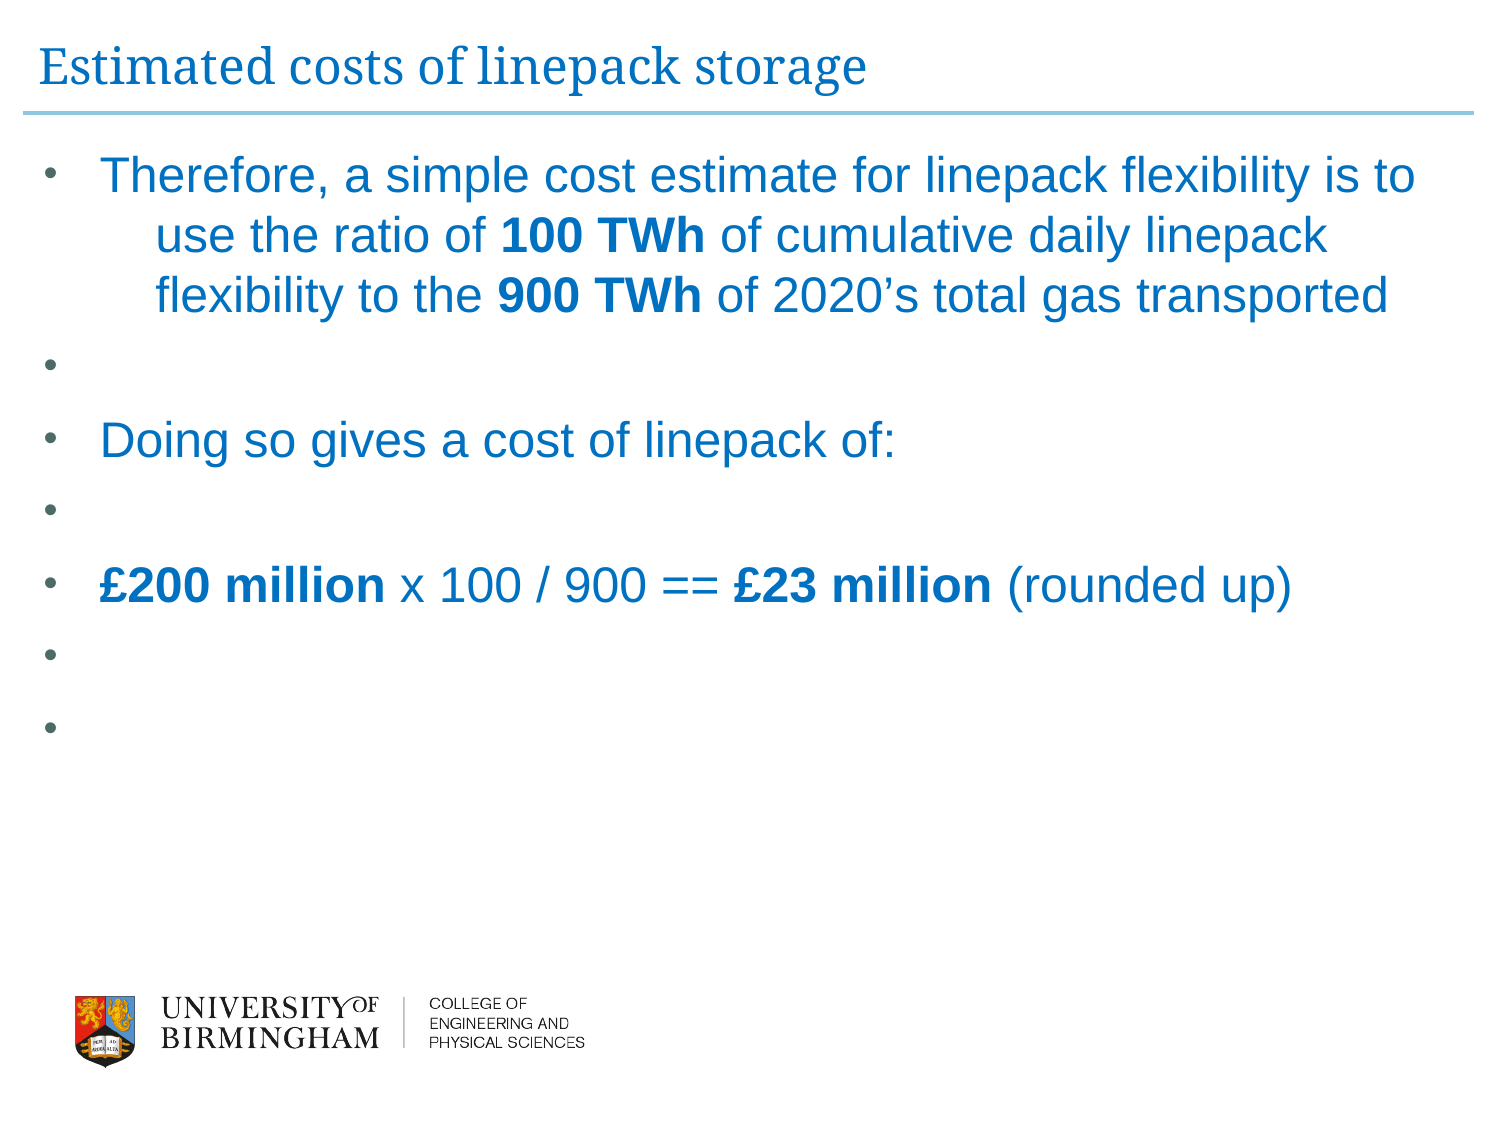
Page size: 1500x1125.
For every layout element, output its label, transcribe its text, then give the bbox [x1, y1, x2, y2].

list Therefore, a simple cost estimate for linepack flexibility is to use the ratio of 100 TWh of cumulative daily linepack flexibility to the 900 TWh of 2020’s total gas transported Doing so gives a cost of linepack of: £200 million x 100 / 900 == £23 million (rounded up) [28, 134, 1474, 929]
title Estimated costs of linepack storage [23, 27, 1474, 96]
